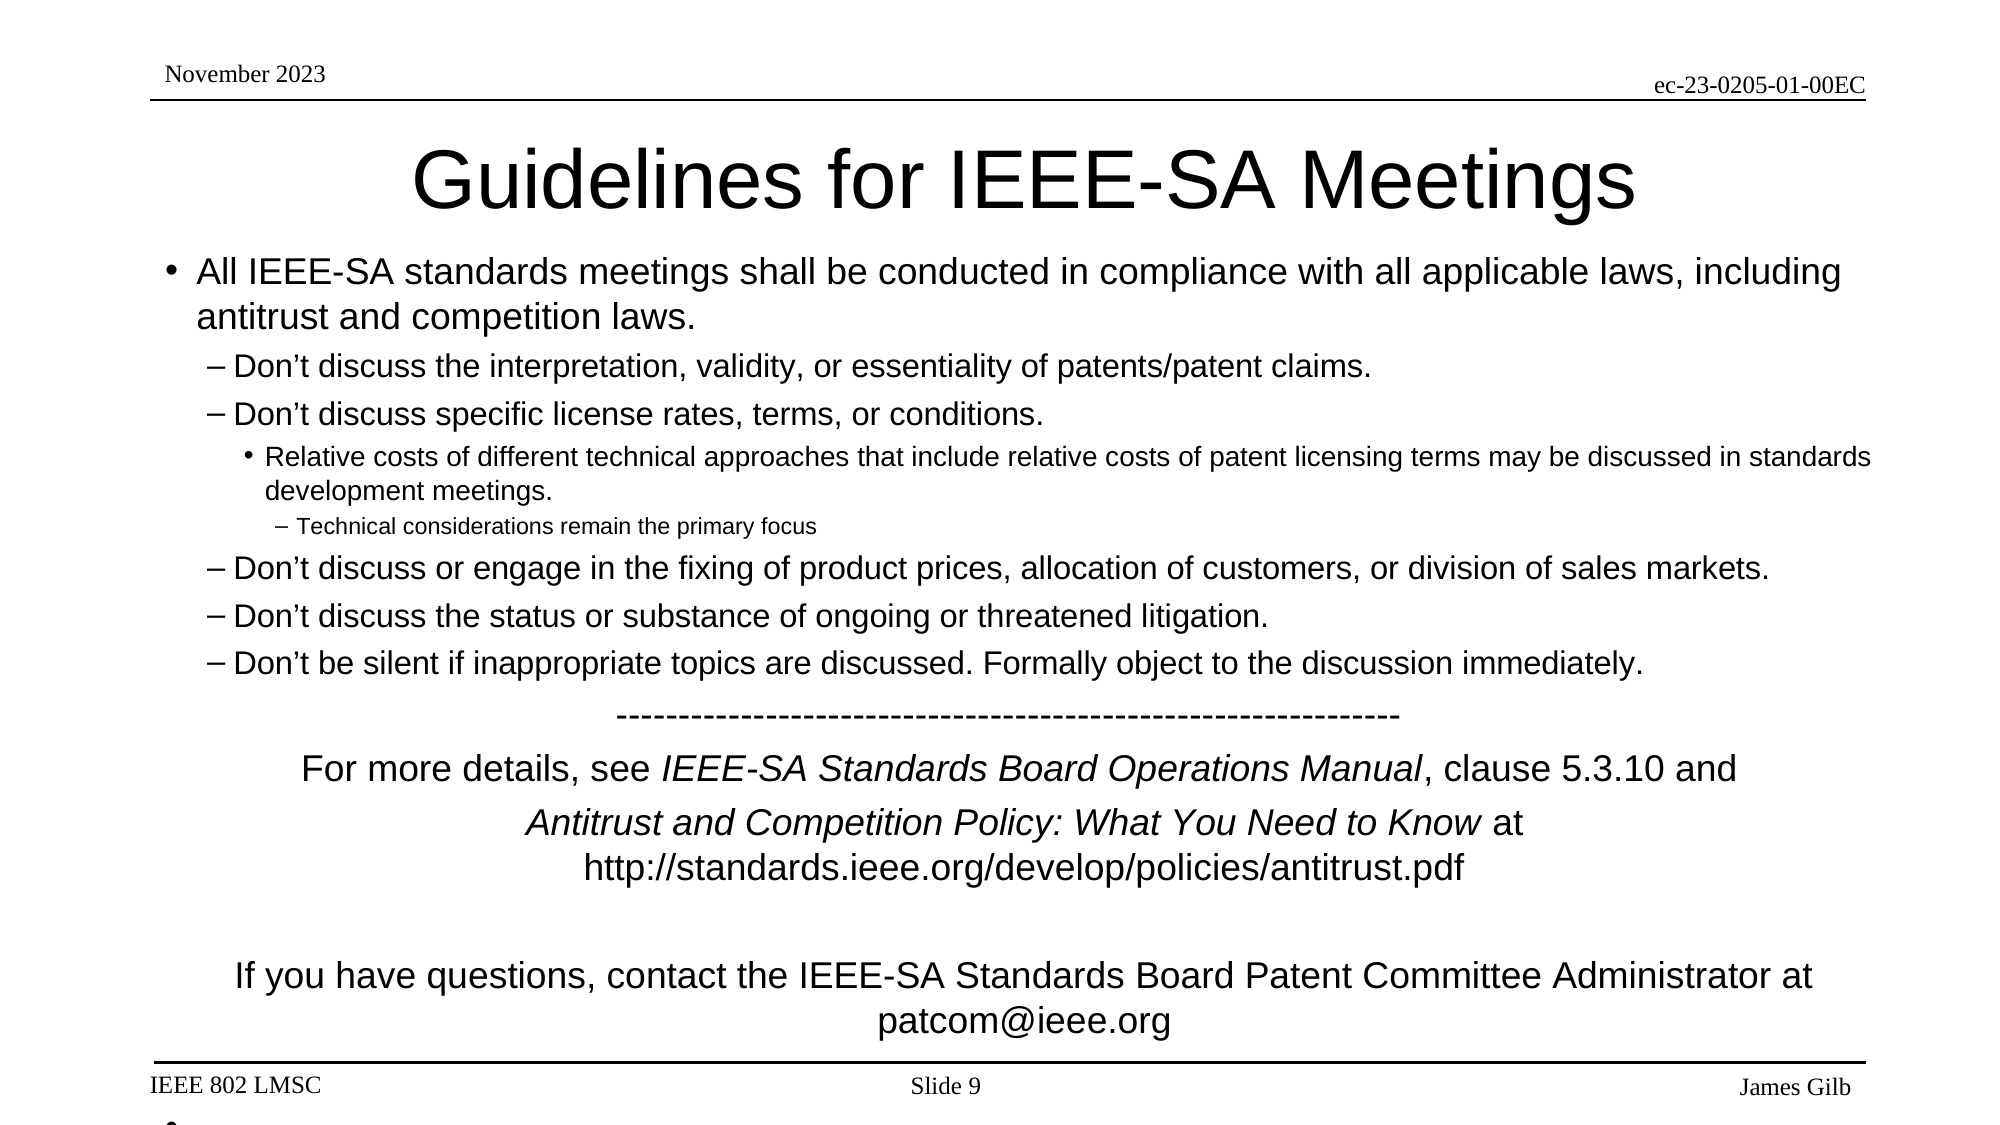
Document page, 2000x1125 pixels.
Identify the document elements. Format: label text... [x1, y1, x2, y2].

title Guidelines for IEEE-SA Meetings [149, 112, 1900, 238]
list All IEEE-SA standards meetings shall be conducted in compliance with all applicable laws, including antitrust and competition laws. Don’t discuss the interpretation, validity, or essentiality of patents/patent claims. Don’t discuss specific license rates, terms, or conditions. Relative costs of different technical approaches that include relative costs of patent licensing terms may be discussed in standards development meetings. Technical considerations remain the primary focus Don’t discuss or engage in the fixing of product prices, allocation of customers, or division of sales markets. Don’t discuss the status or substance of ongoing or threatened litigation. Don’t be silent if inappropriate topics are discussed. Formally object to the discussion immediately. --------------------------------------------------------------- For more details, see IEEE-SA Standards Board Operations Manual, clause 5.3.10 and Antitrust and Competition Policy: What You Need to Know at http://standards.ieee.org/develop/policies/antitrust.pdf If you have questions, contact the IEEE-SA Standards Board Patent Committee Administrator at patcom@ieee.org [149, 239, 1900, 1051]
